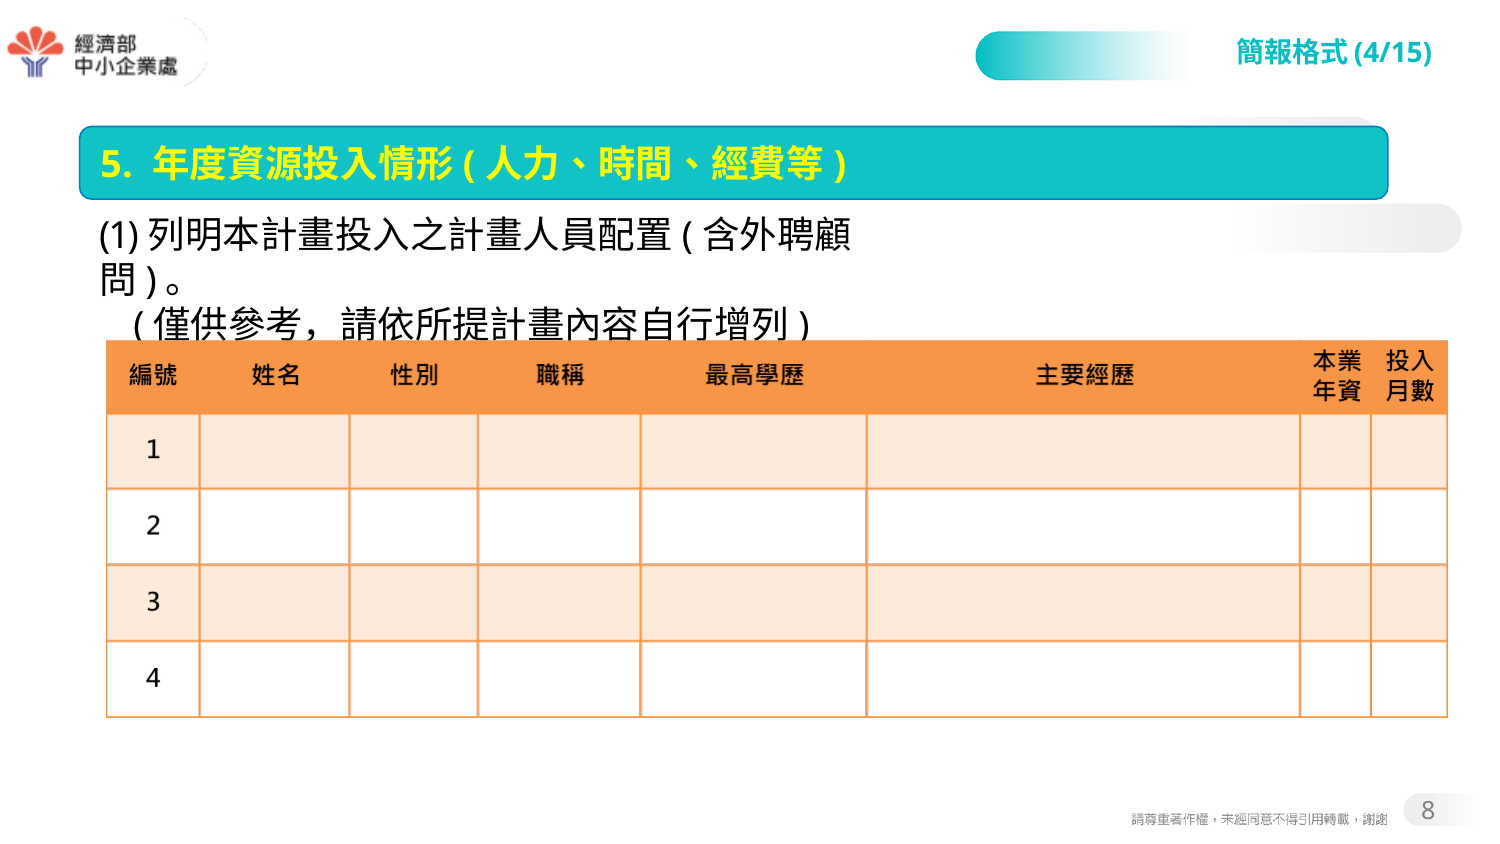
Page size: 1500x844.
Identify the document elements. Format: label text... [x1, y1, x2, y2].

list 簡報格式(4/15) [952, 27, 1478, 131]
text_box 8 [1405, 787, 1464, 833]
picture [106, 338, 1448, 718]
text_box (1)列明本計畫投入之計畫人員配置(含外聘顧問)。 (僅供參考，請依所提計畫內容自行增列) [97, 209, 916, 304]
text_box 5. 年度資源投入情形(人力、時間、經費等) [79, 126, 1388, 200]
